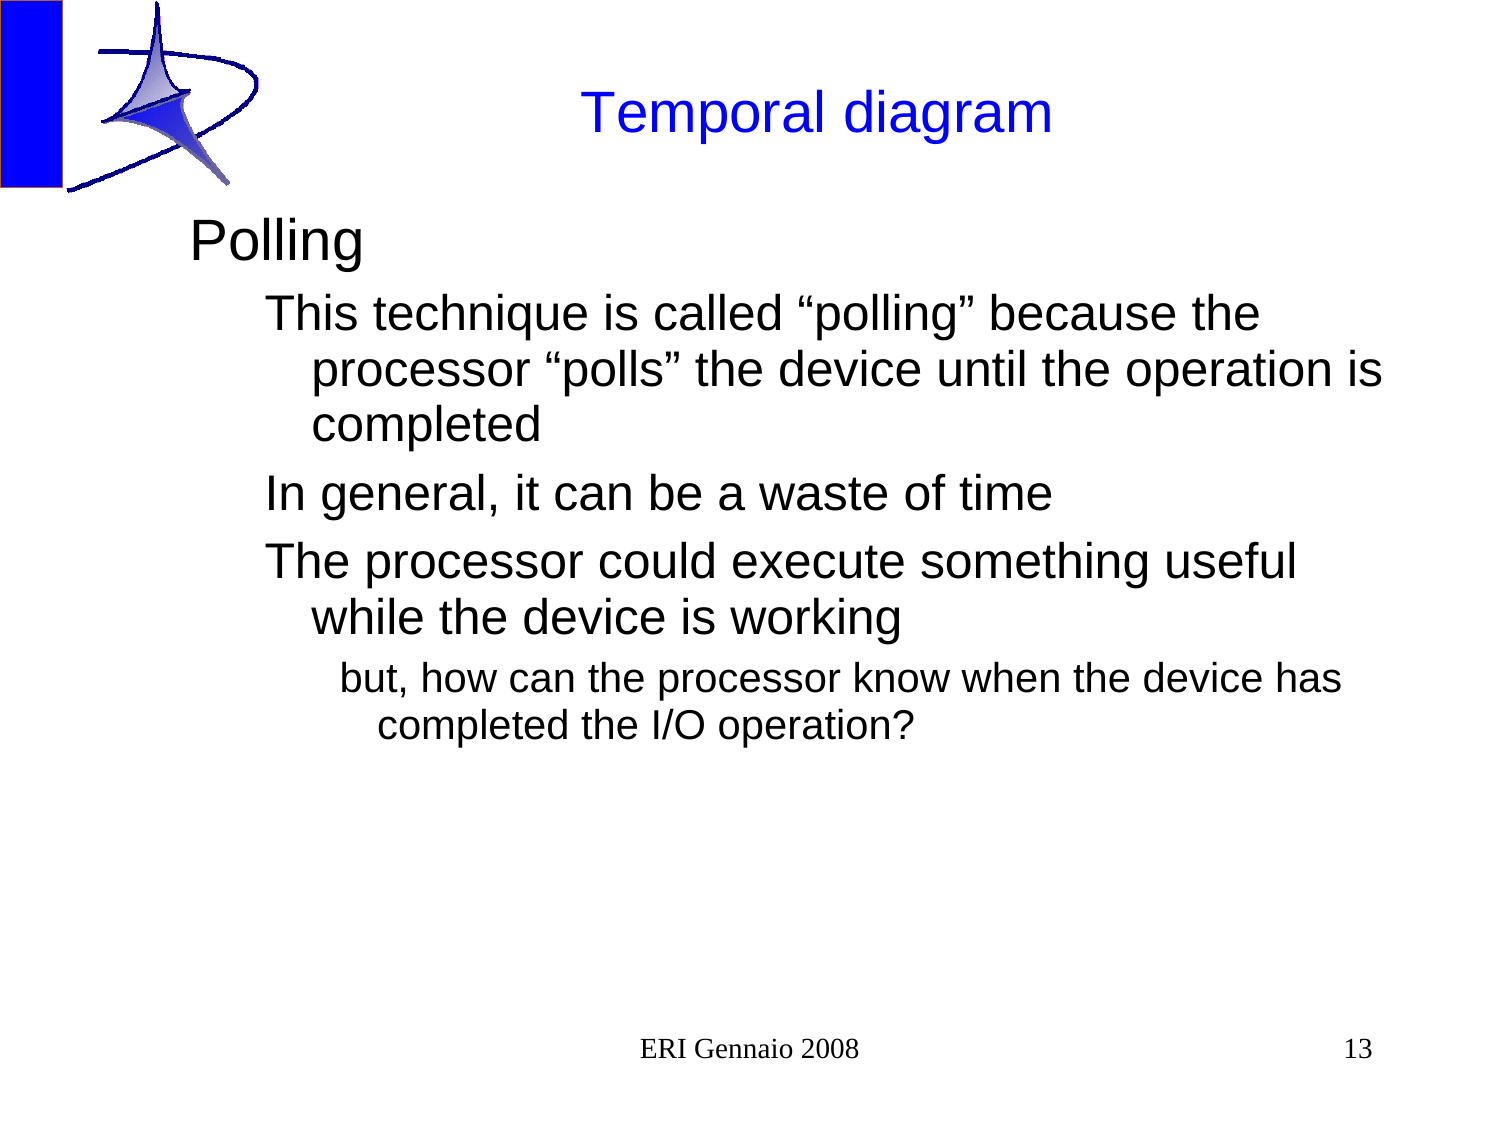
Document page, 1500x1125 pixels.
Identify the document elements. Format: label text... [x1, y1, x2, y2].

picture [62, 0, 263, 197]
title Temporal diagram [174, 61, 1425, 164]
list Polling This technique is called “polling” because the processor “polls” the device until the operation is completed In general, it can be a waste of time The processor could execute something useful while the device is working but, how can the processor know when the device has completed the I/O operation? [174, 200, 1425, 1013]
